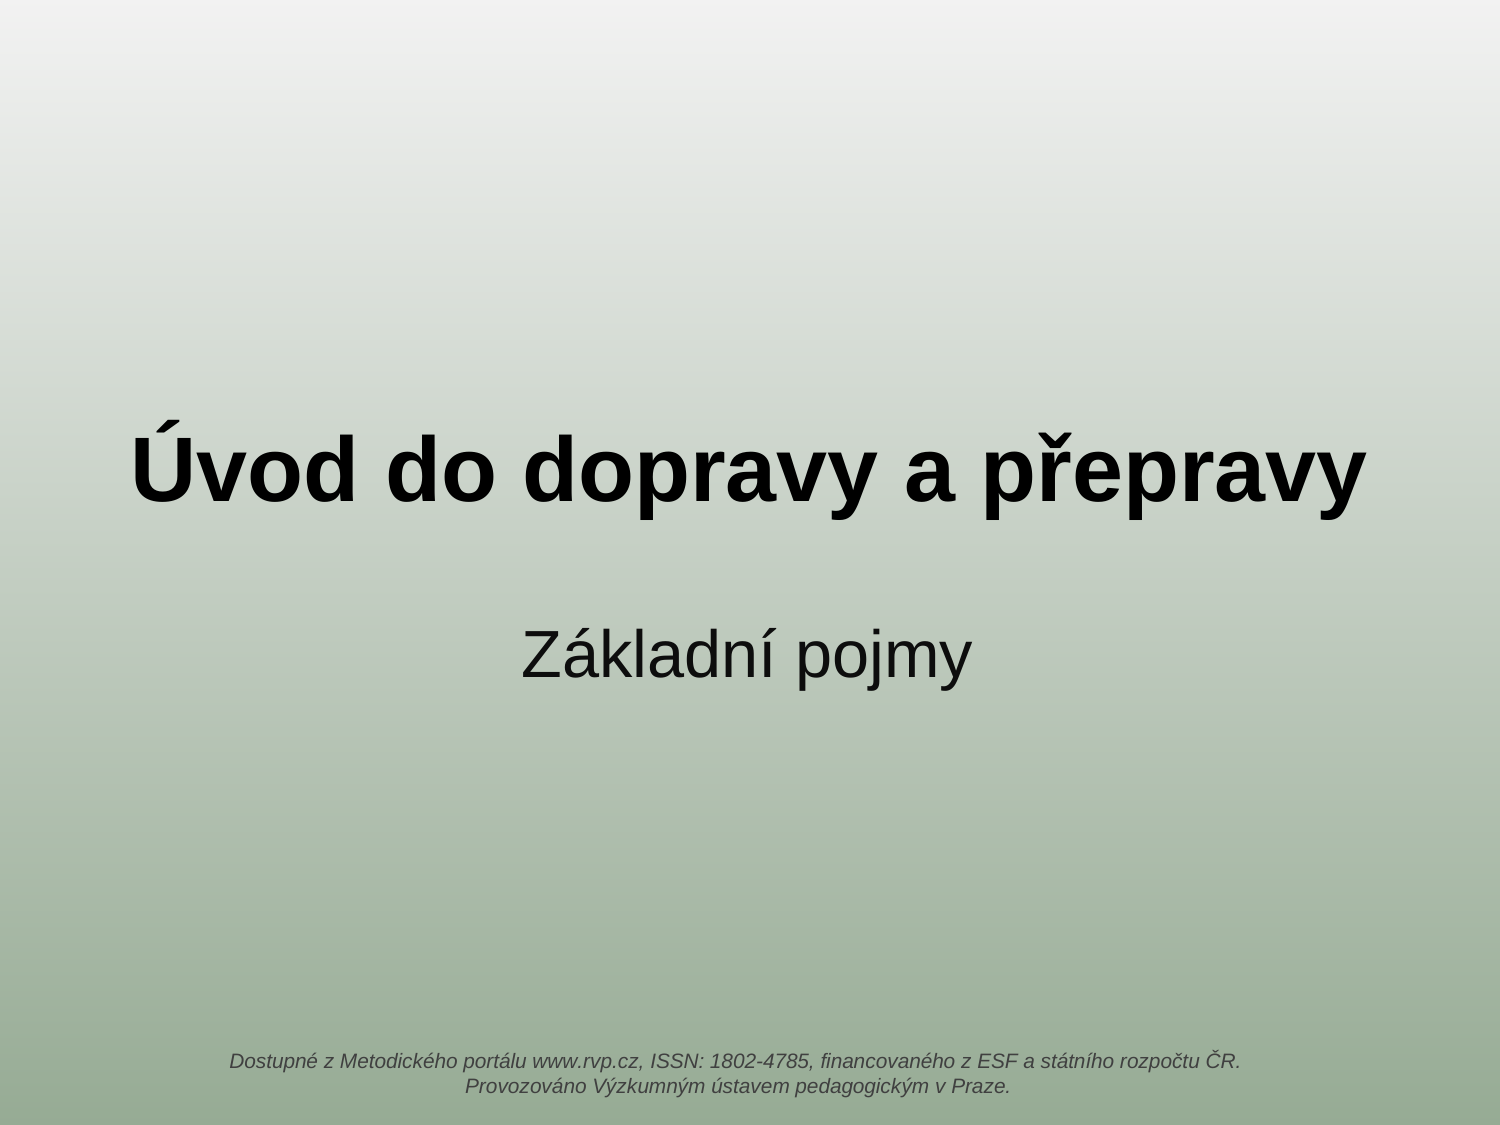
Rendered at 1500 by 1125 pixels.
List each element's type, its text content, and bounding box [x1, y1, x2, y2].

text_box Základní pojmy [222, 609, 1273, 897]
text_box Dostupné z Metodického portálu www.rvp.cz, ISSN: 1802-4785, financovaného z ESF a státního rozpočtu ČR. Provozováno Výzkumným ústavem pedagogickým v Praze. [105, 1042, 1372, 1103]
title Úvod do dopravy a přepravy [112, 349, 1388, 591]
